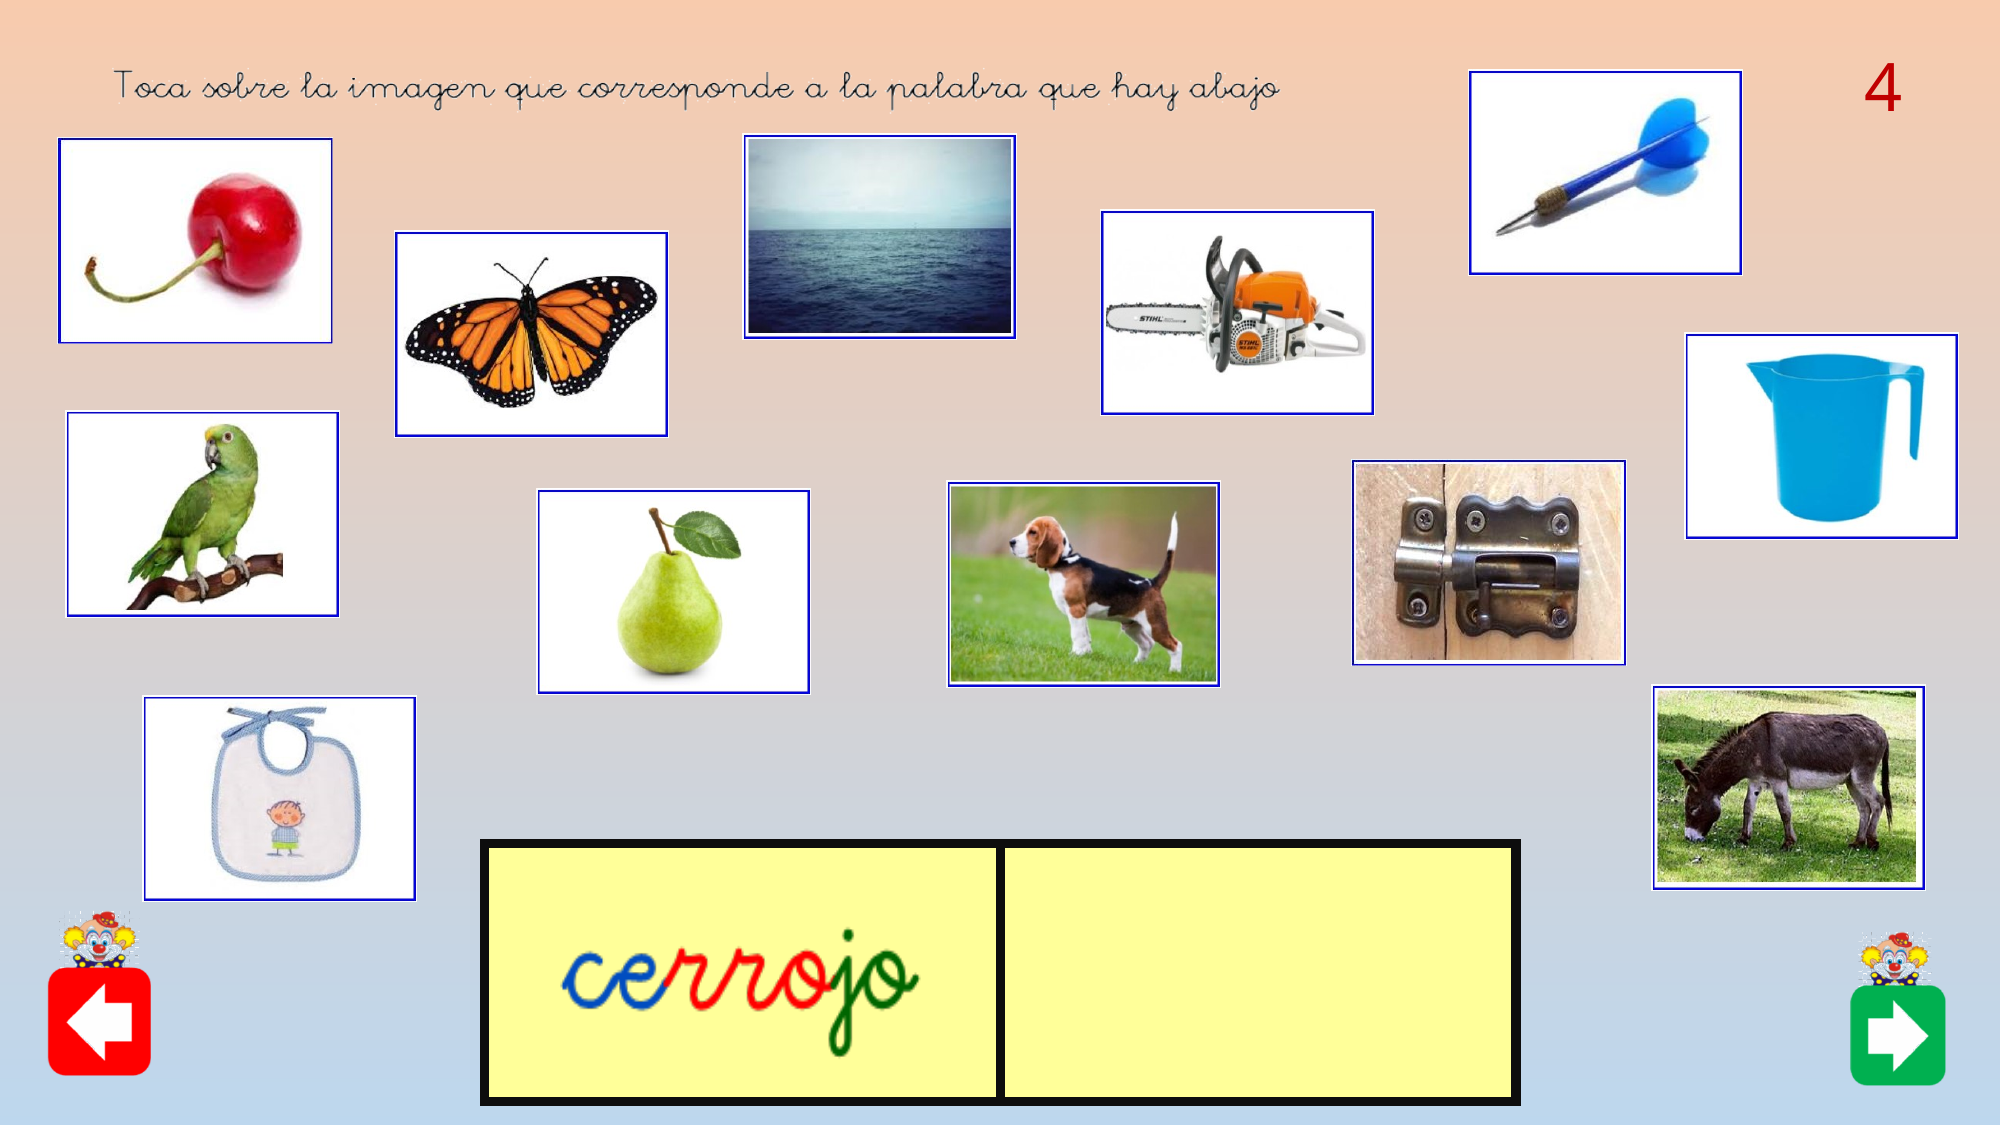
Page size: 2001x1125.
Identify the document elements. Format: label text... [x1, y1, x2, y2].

text_box [484, 843, 1516, 1102]
picture [504, 866, 974, 1076]
picture [394, 230, 669, 438]
picture [1684, 332, 1959, 540]
text_box 4 [1820, 37, 1946, 133]
picture [536, 488, 811, 696]
picture [65, 410, 340, 618]
picture [47, 910, 151, 1076]
picture [57, 137, 333, 344]
picture [1100, 209, 1375, 416]
picture [106, 57, 1743, 276]
picture [1351, 459, 1627, 666]
picture [742, 133, 1017, 340]
picture [142, 695, 417, 902]
picture [946, 480, 1221, 688]
picture [1651, 684, 1926, 891]
picture [1850, 931, 1946, 1086]
